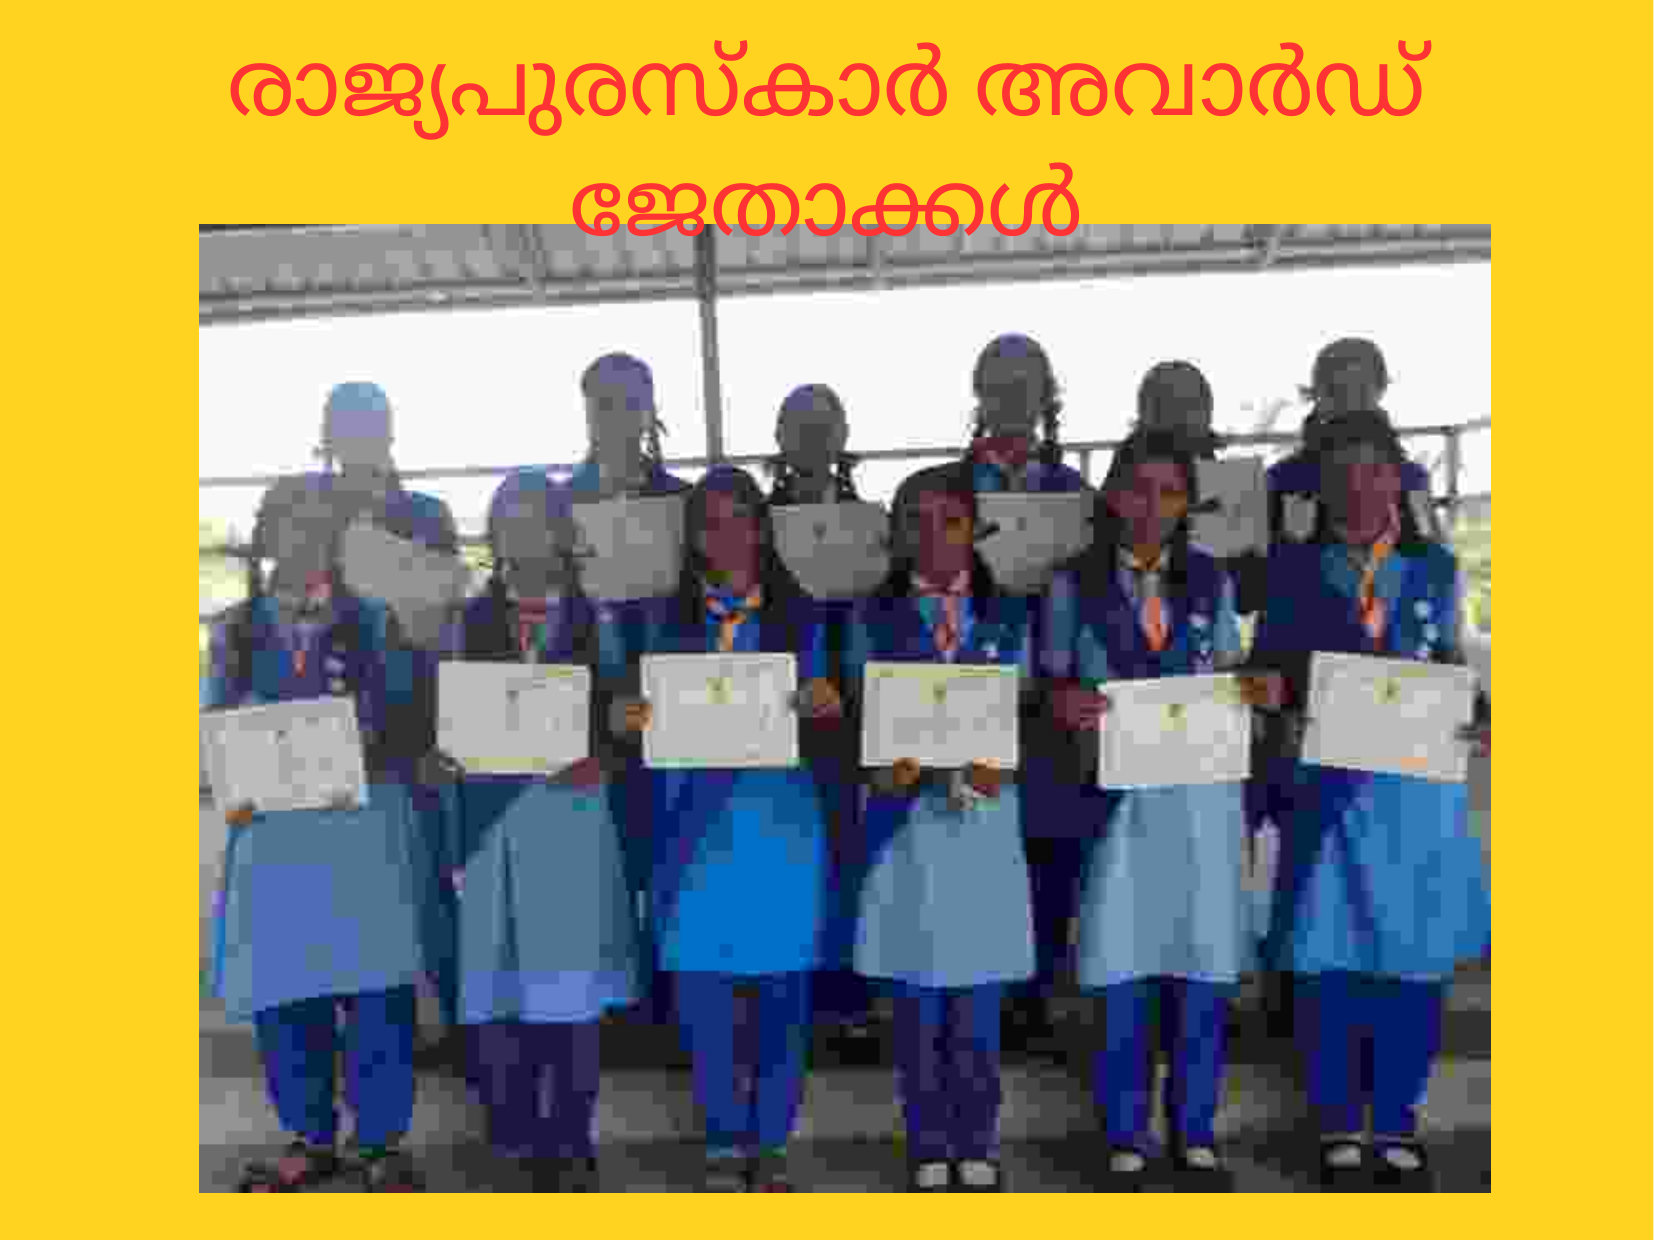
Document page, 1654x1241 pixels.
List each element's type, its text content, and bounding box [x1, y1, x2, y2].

title രാജ്യപുരസ്കാര്‍ അവാര്‍ഡ് ജേതാക്കള്‍ [82, 14, 1571, 292]
picture [199, 292, 1491, 1193]
